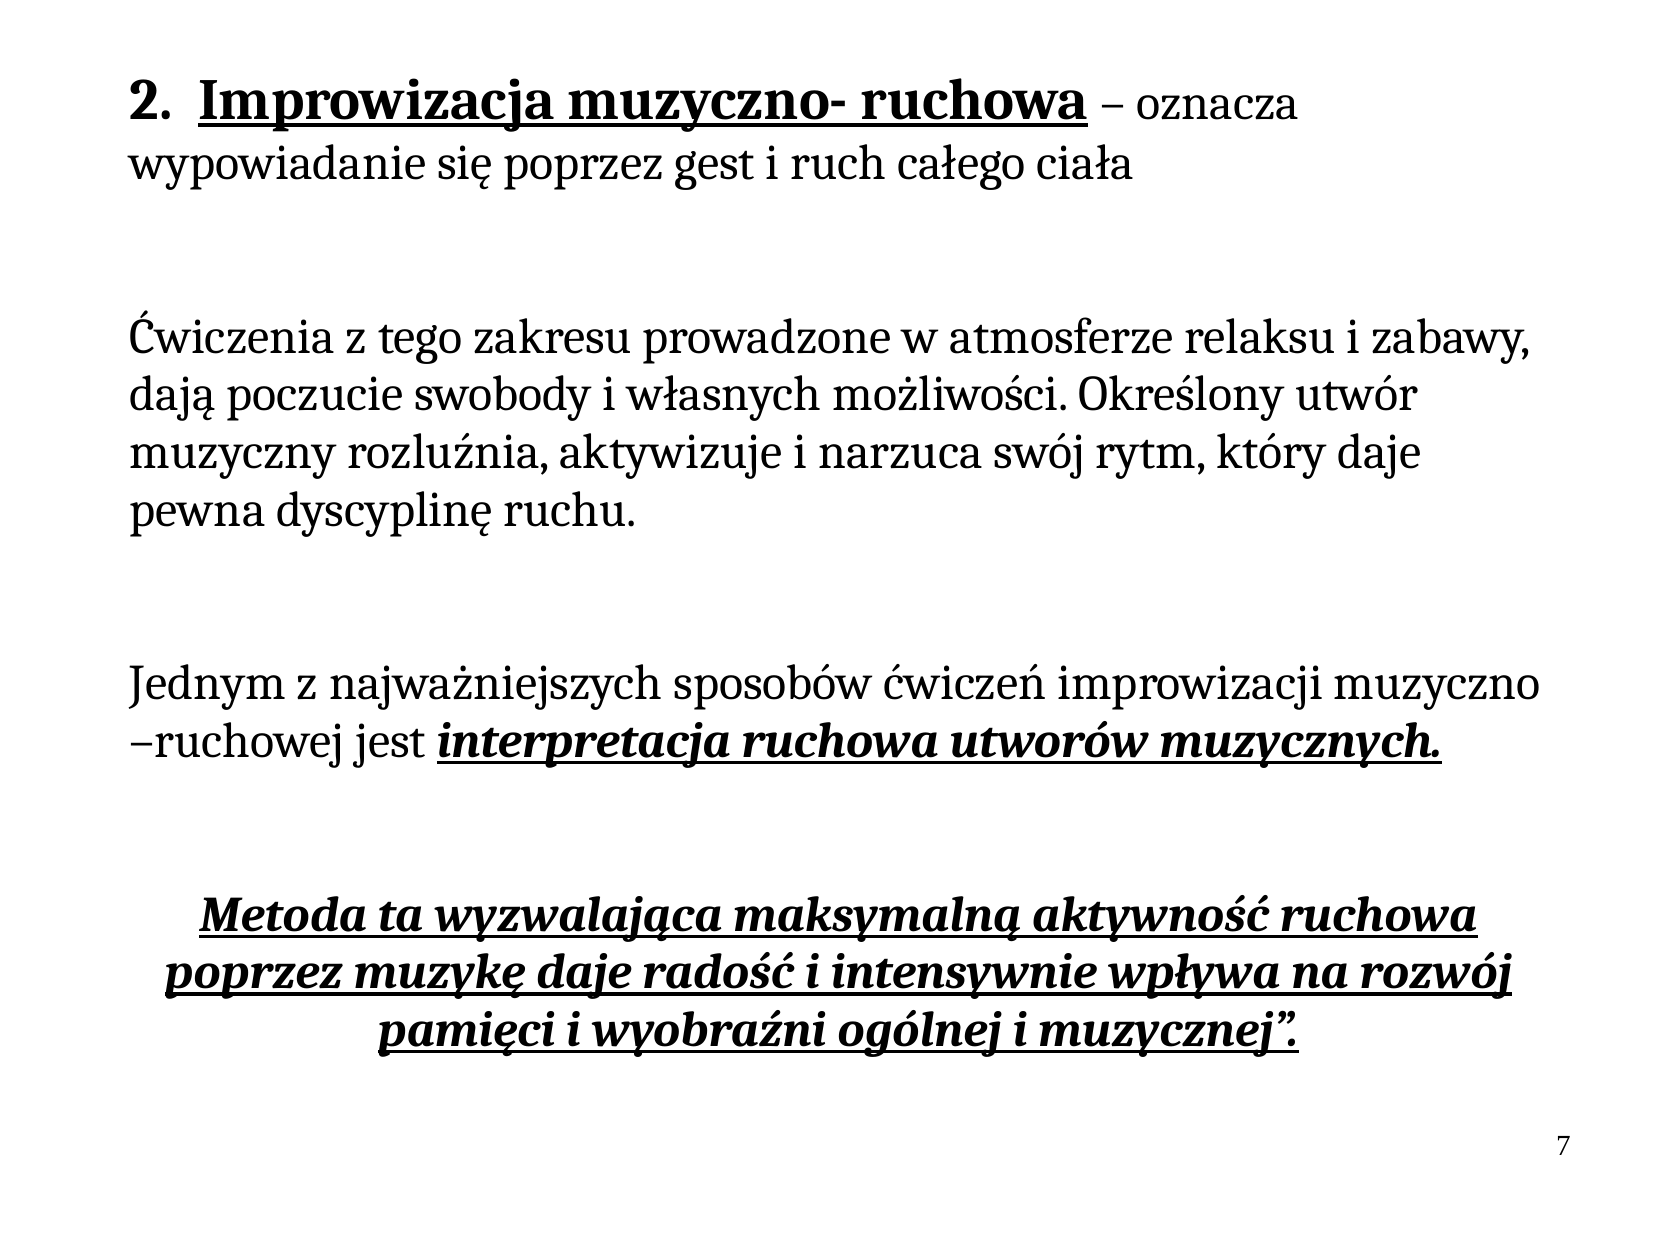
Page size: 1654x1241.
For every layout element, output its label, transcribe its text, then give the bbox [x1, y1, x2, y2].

list 2. Improwizacja muzyczno- ruchowa – oznacza wypowiadanie się poprzez gest i ruch całego ciała Ćwiczenia z tego zakresu prowadzone w atmosferze relaksu i zabawy, dają poczucie swobody i własnych możliwości. Określony utwór muzyczny rozluźnia, aktywizuje i narzuca swój rytm, który daje pewna dyscyplinę ruchu. Jednym z najważniejszych sposobów ćwiczeń improwizacji muzyczno –ruchowej jest interpretacja ruchowa utworów muzycznych. Metoda ta wyzwalająca maksymalną aktywność ruchowa poprzez muzykę daje radość i intensywnie wpływa na rozwój pamięci i wyobraźni ogólnej i muzycznej”. [59, 67, 1548, 1211]
